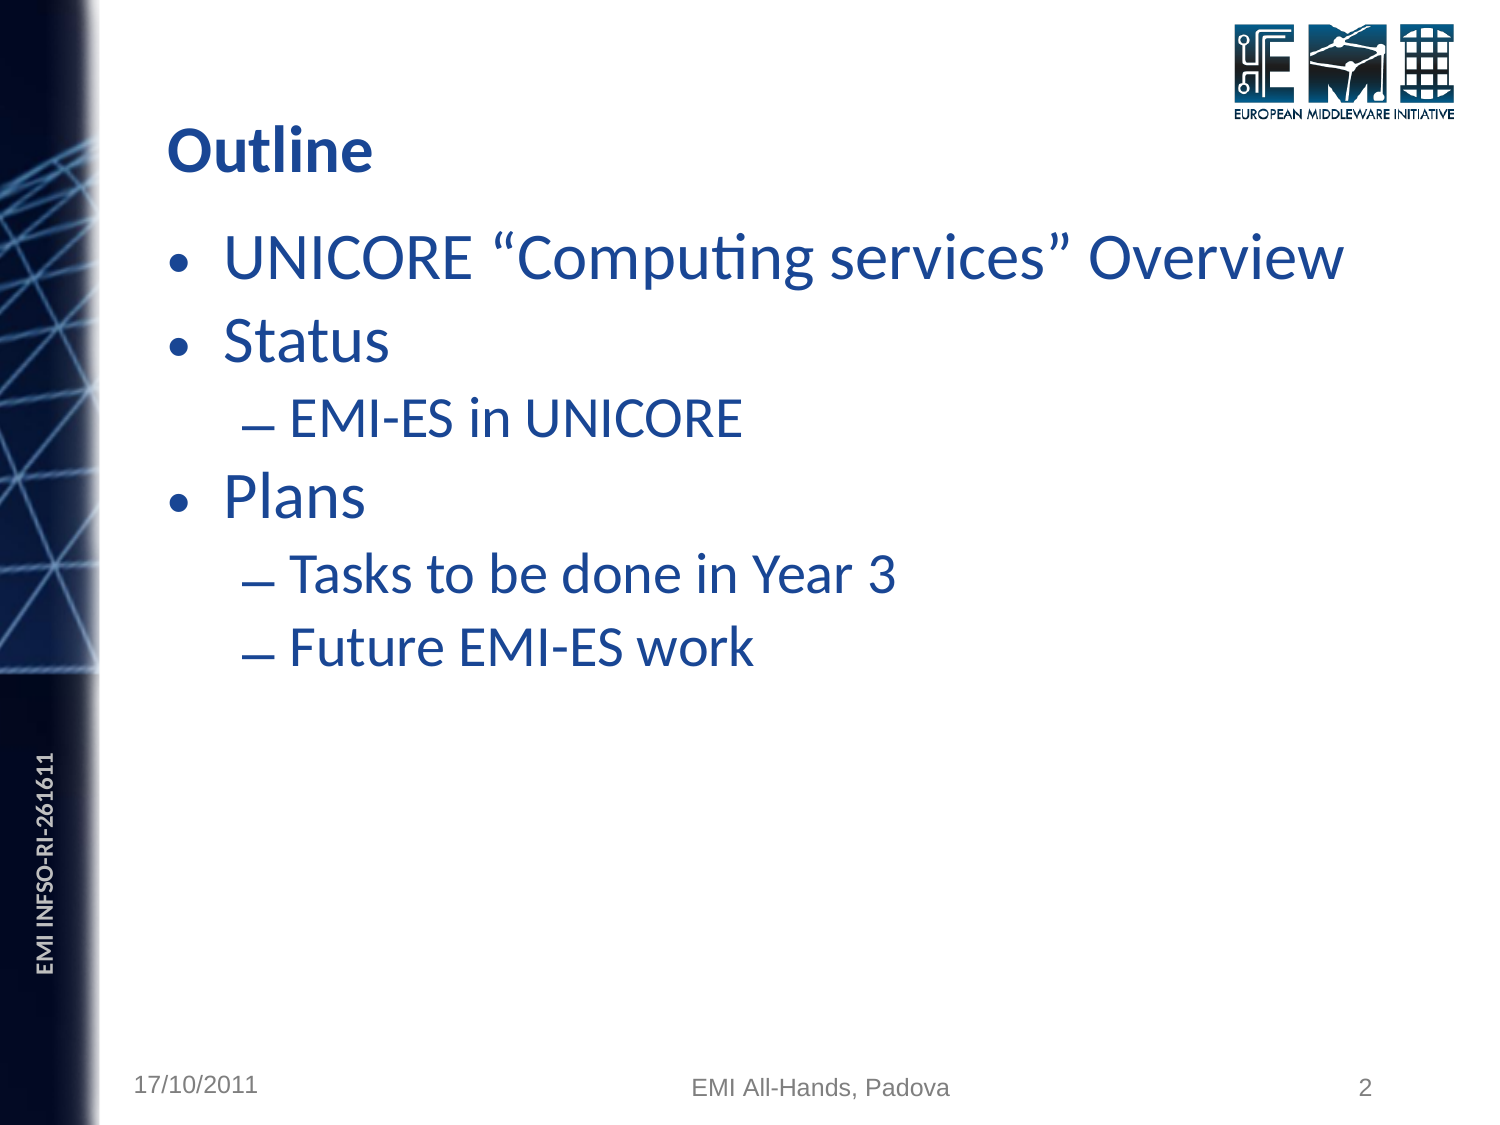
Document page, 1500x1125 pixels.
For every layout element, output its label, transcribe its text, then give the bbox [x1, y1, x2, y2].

list UNICORE “Computing services” Overview Status EMI-ES in UNICORE Plans Tasks to be done in Year 3 Future EMI-ES work [153, 221, 1381, 1053]
text_box EMI All-Hands, Padova [298, 1063, 1344, 1124]
text_box Outline [153, 115, 1200, 209]
picture [0, 0, 111, 1125]
text_box 17/10/2011 [118, 1061, 301, 1123]
picture [1185, 8, 1500, 140]
text_box <Nummer> [1343, 1063, 1426, 1123]
